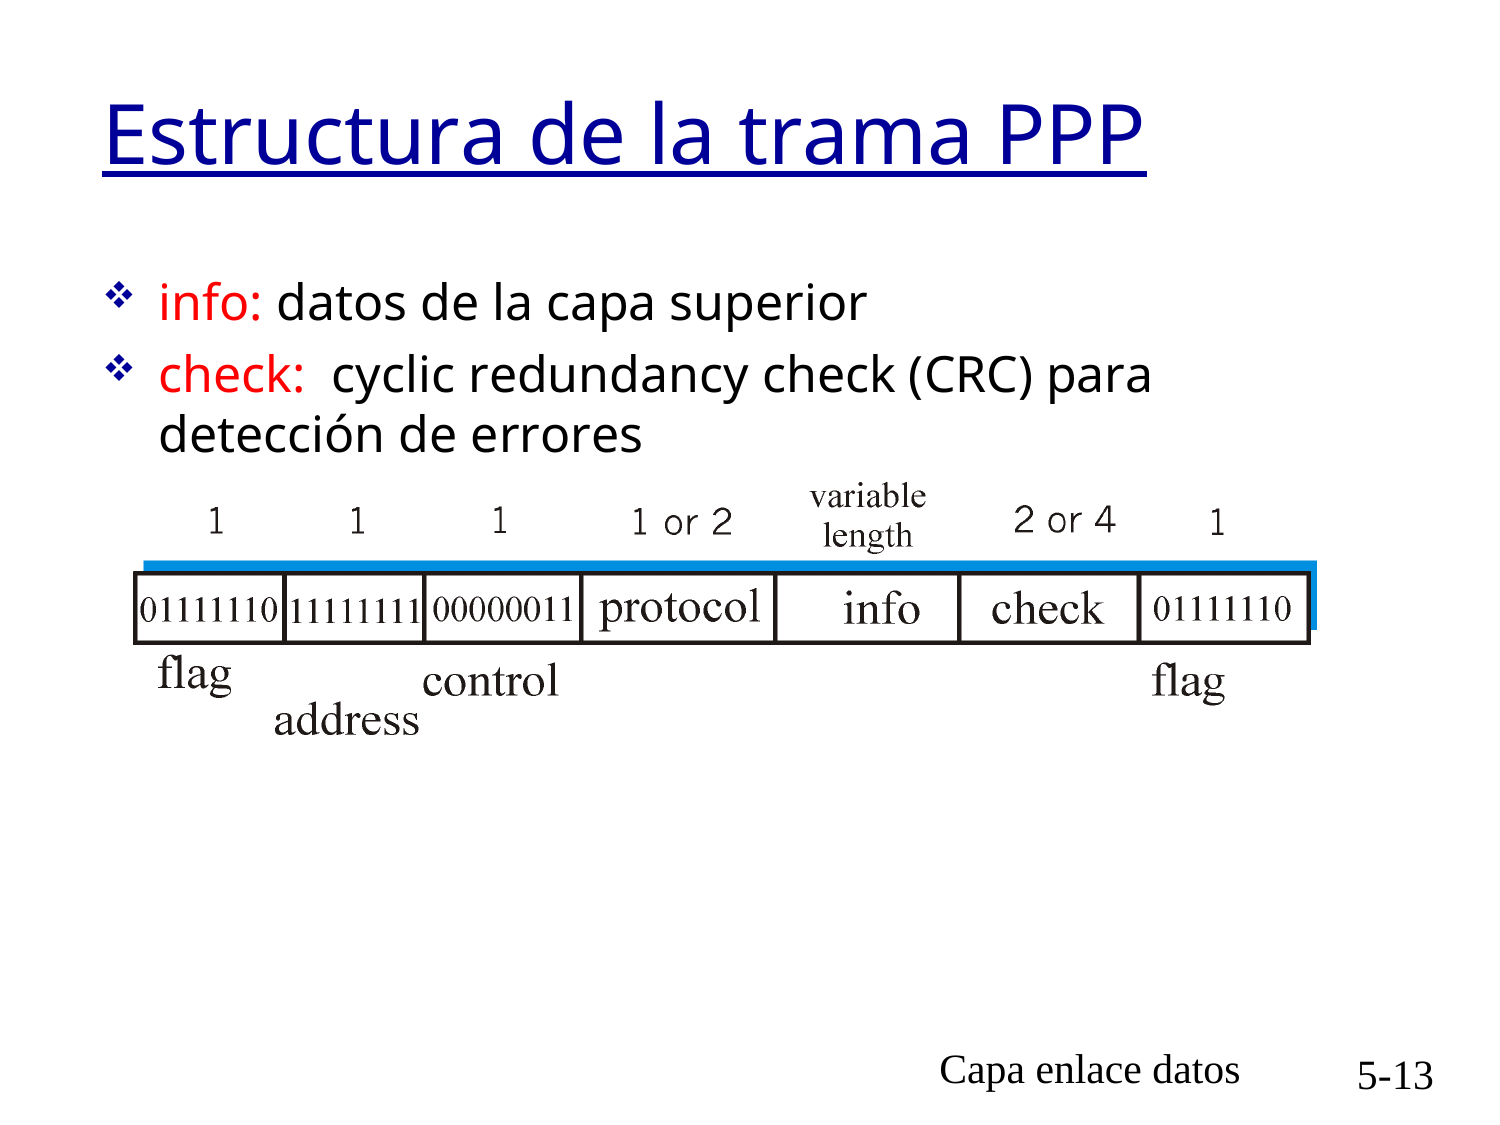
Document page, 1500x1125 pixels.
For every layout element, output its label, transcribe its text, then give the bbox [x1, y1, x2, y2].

list info: datos de la capa superior check: cyclic redundancy check (CRC) para detección de errores [87, 262, 1363, 1026]
title Estructura de la trama PPP [87, 37, 1363, 225]
picture [133, 482, 1317, 735]
